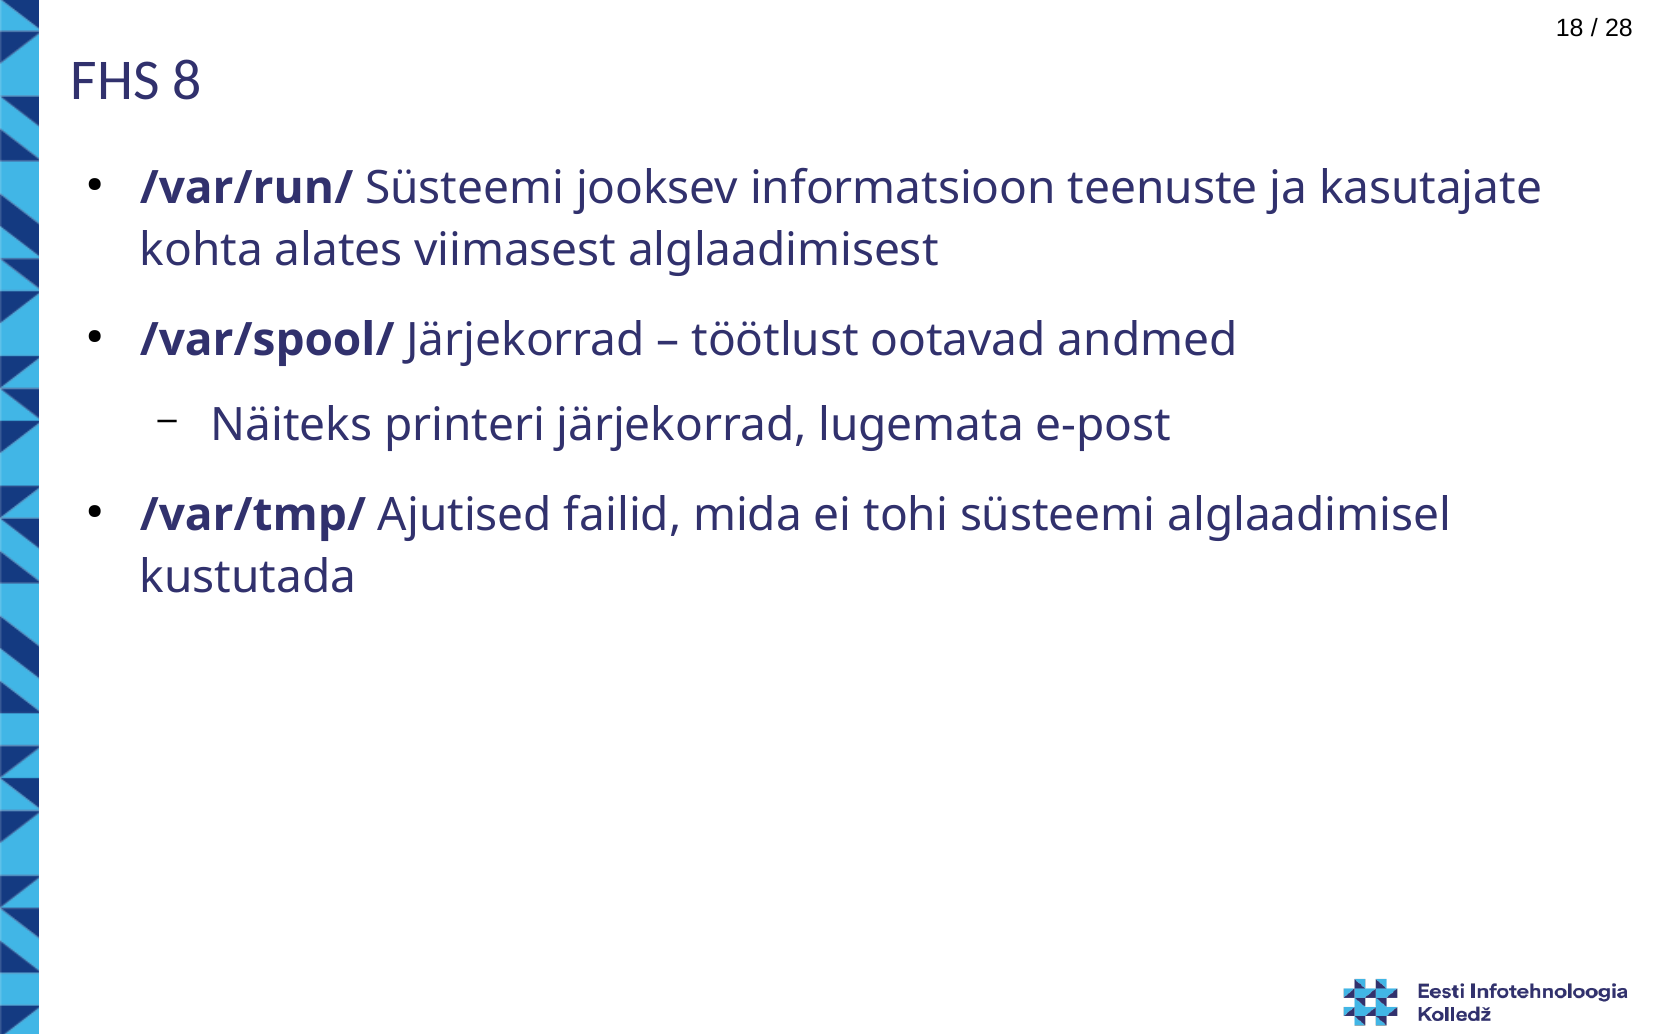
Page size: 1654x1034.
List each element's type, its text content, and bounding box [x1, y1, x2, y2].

title FHS 8 [70, 41, 1630, 130]
list /var/run/ Süsteemi jooksev informatsioon teenuste ja kasutajate kohta alates viimasest alglaadimisest /var/spool/ Järjekorrad – töötlust ootavad andmed Näiteks printeri järjekorrad, lugemata e-post /var/tmp/ Ajutised failid, mida ei tohi süsteemi alglaadimisel kustutada [68, 153, 1630, 957]
